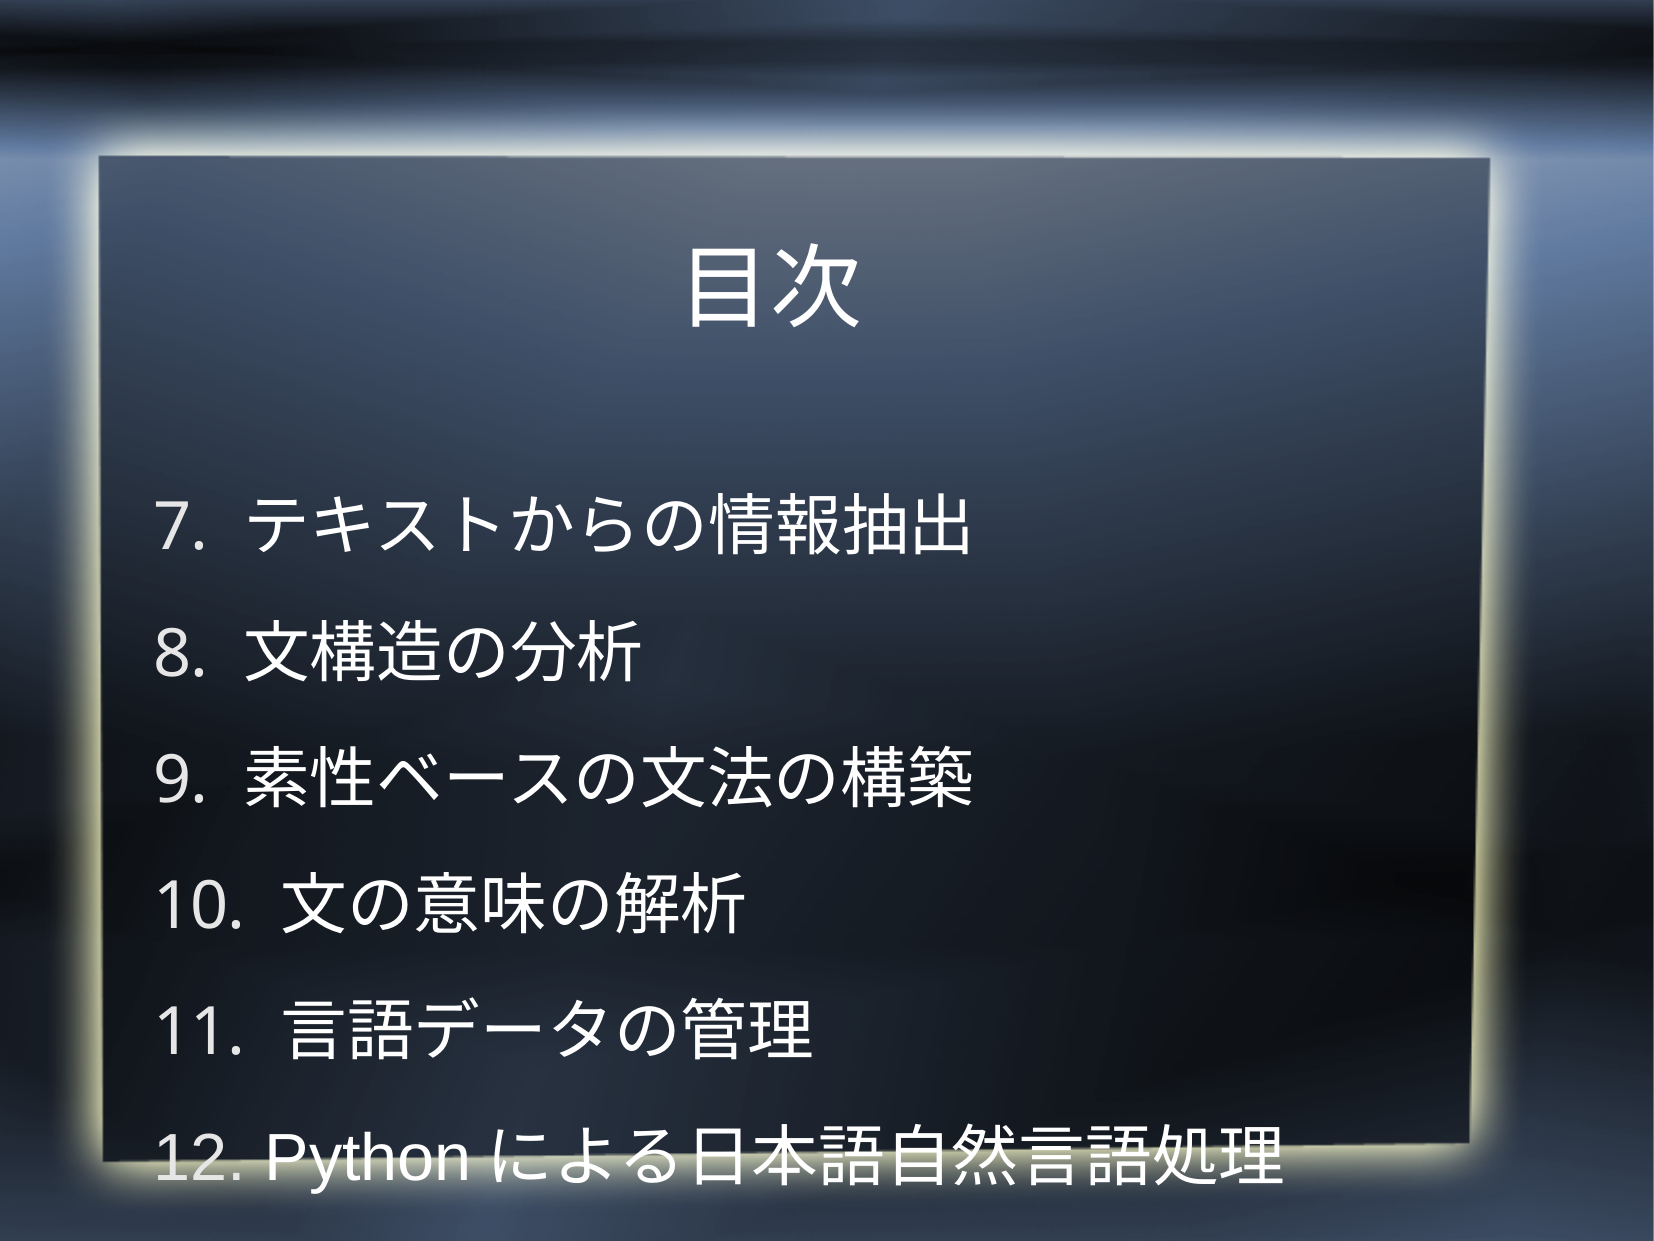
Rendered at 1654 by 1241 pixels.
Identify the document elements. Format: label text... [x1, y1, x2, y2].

list テキストからの情報抽出 文構造の分析 素性ベースの文法の構築 文の意味の解析 言語データの管理 Pythonによる日本語自然言語処理 [135, 472, 1447, 1114]
title 目次 [124, 177, 1418, 384]
picture [0, 0, 1654, 1241]
